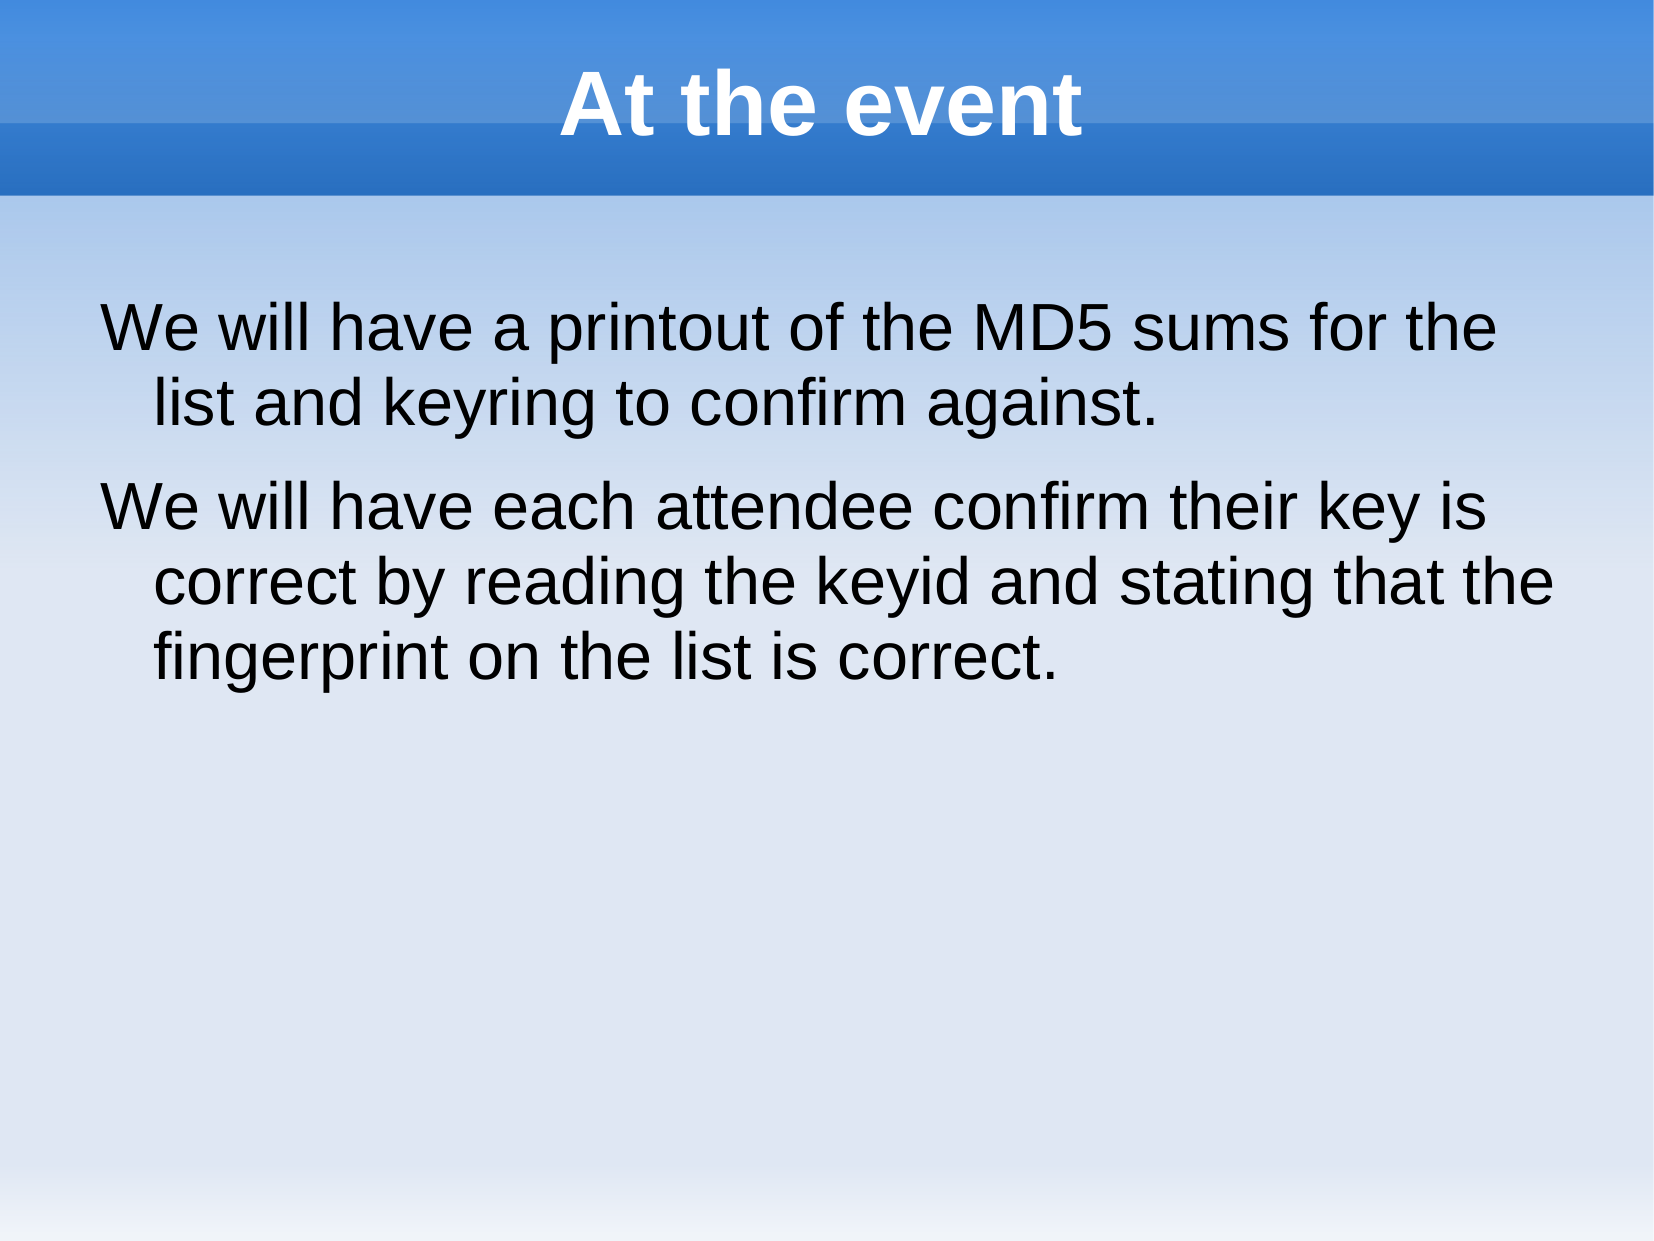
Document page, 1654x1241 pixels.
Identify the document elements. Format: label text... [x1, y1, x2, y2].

list We will have a printout of the MD5 sums for the list and keyring to confirm against. We will have each attendee confirm their key is correct by reading the keyid and stating that the fingerprint on the list is correct. [82, 290, 1571, 1094]
title At the event [76, 0, 1565, 208]
picture [0, 0, 1654, 1241]
